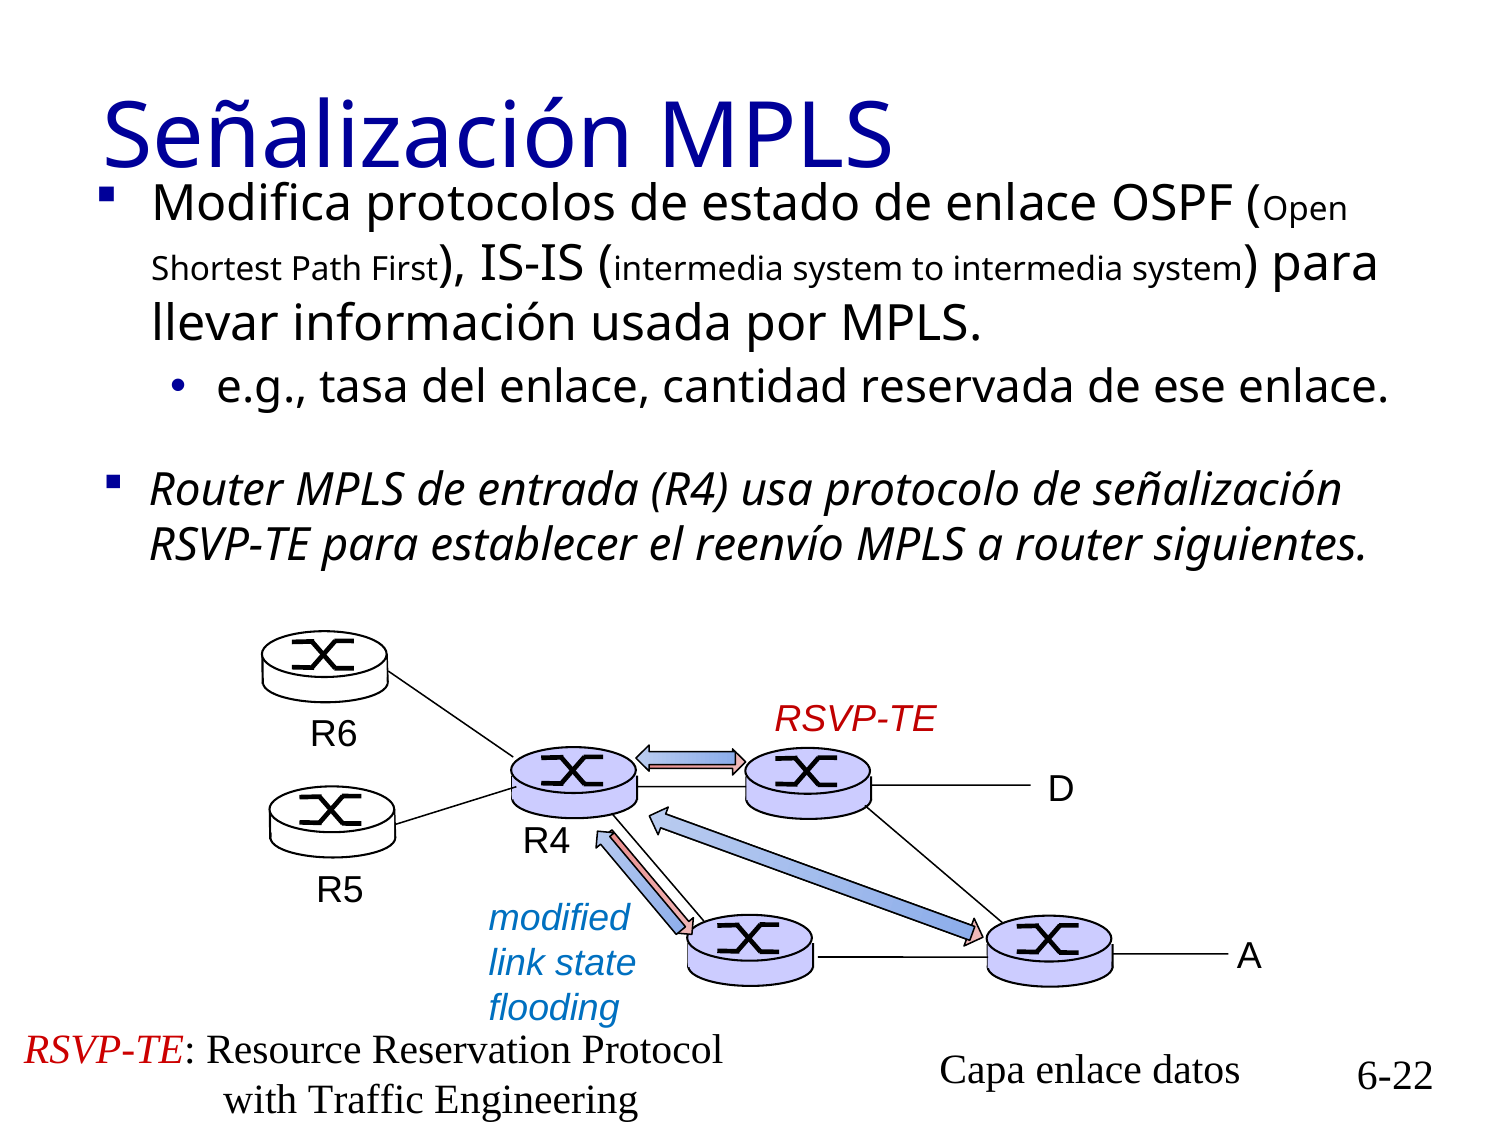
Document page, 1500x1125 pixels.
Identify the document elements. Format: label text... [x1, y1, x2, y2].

text_box [269, 786, 396, 857]
text_box R4 [507, 808, 586, 869]
text_box [261, 631, 388, 701]
text_box [511, 747, 637, 818]
text_box RSVP-TE [759, 686, 952, 747]
text_box Router MPLS de entrada (R4) usa protocolo de señalización RSVP-TE para establecer el reenvío MPLS a router siguientes. [87, 452, 1456, 627]
text_box A [1222, 923, 1277, 984]
text_box [649, 807, 983, 946]
title Señalización MPLS [87, 37, 1363, 163]
text_box D [1032, 756, 1090, 817]
text_box RSVP-TE: Resource Reservation Protocol with Traffic Engineering [9, 1014, 1106, 1125]
text_box [635, 745, 746, 775]
text_box modified link state flooding [473, 885, 662, 1014]
text_box R6 [295, 701, 373, 762]
text_box R5 [301, 857, 379, 918]
list Modifica protocolos de estado de enlace OSPF (Open Shortest Path First), IS-IS (intermedia system to intermedia system) para llevar información usada por MPLS. e.g., tasa del enlace, cantidad reservada de ese enlace. [80, 163, 1448, 385]
text_box [745, 747, 871, 819]
text_box [596, 829, 813, 986]
text_box [986, 915, 1112, 987]
